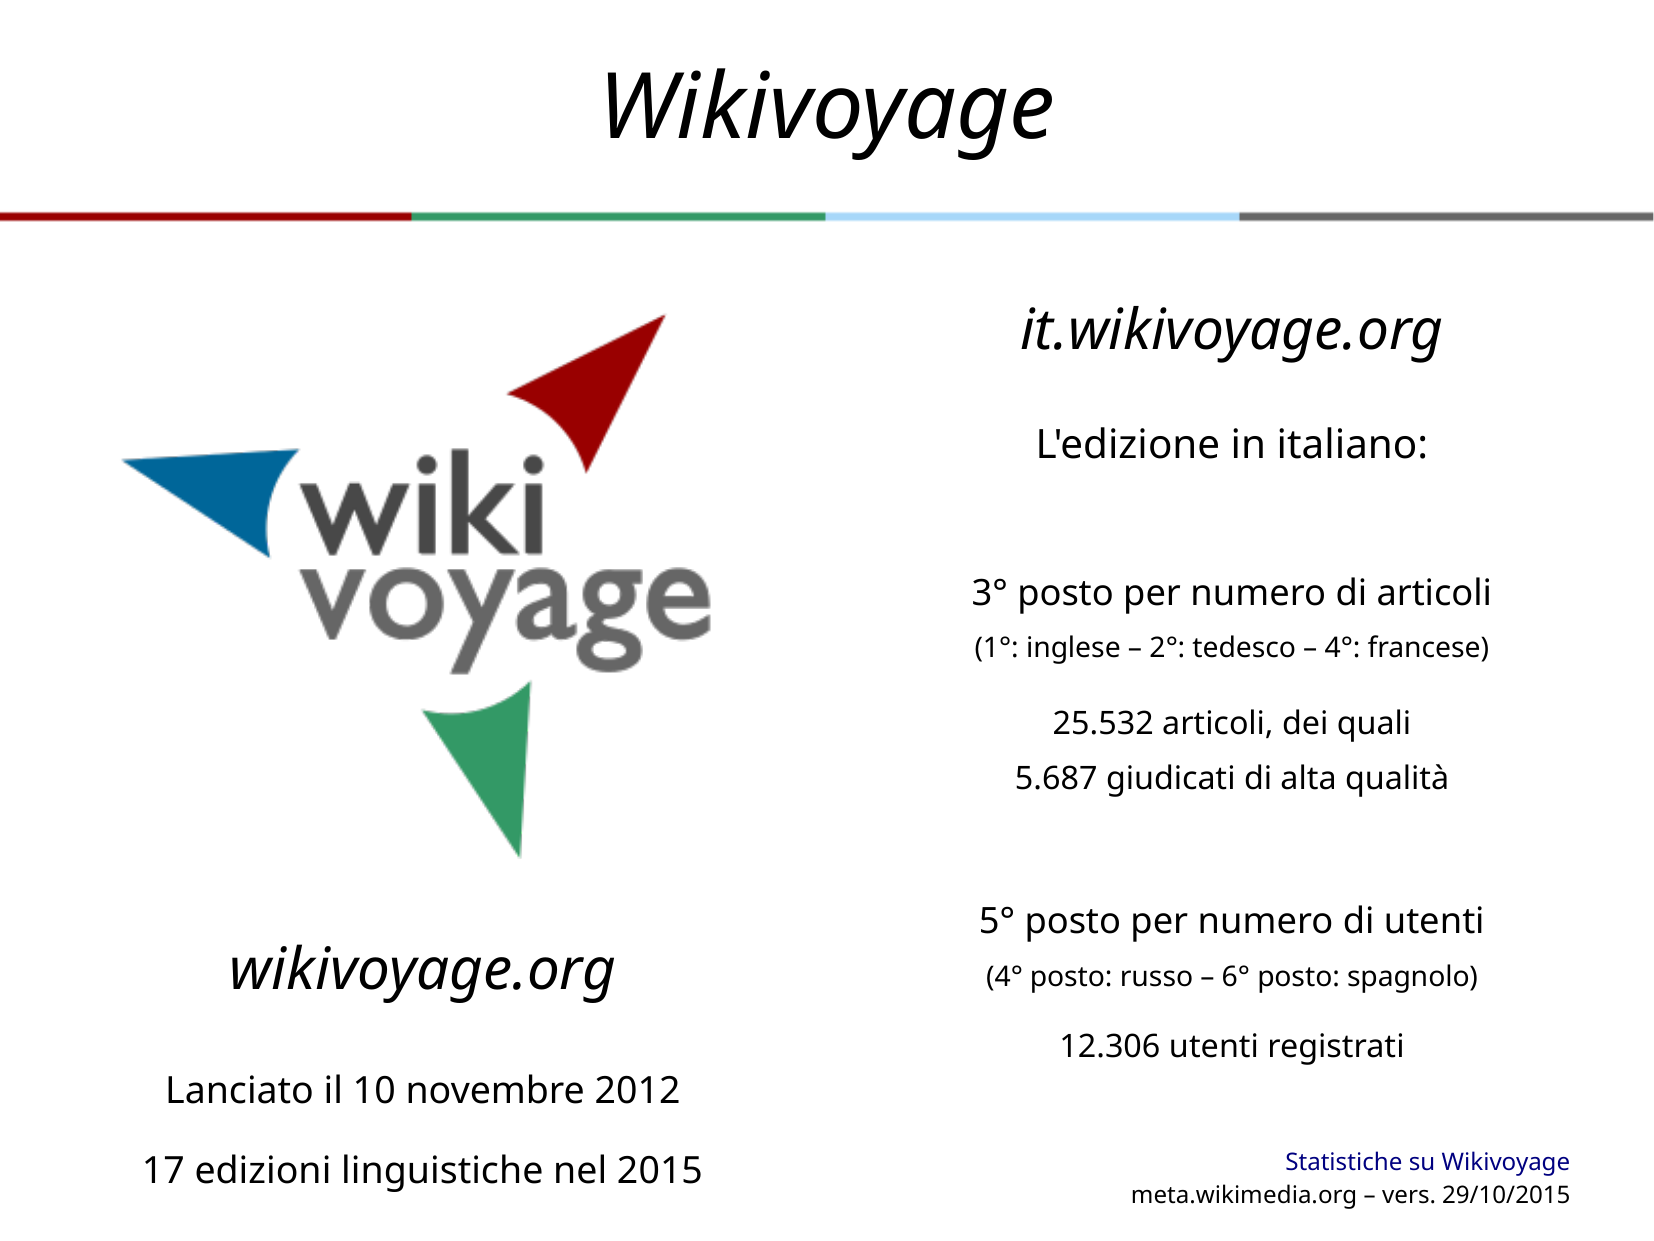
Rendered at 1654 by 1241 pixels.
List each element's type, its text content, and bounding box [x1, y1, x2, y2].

list it.wikivoyage.org L'edizione in italiano: 3° posto per numero di articoli (1°: inglese – 2°: tedesco – 4°: francese) 25.532 articoli, dei quali 5.687 giudicati di alta qualità 5° posto per numero di utenti (4° posto: russo – 6° posto: spagnolo) 12.306 utenti registrati Statistiche su Wikivoyage meta.wikimedia.org – vers. 29/10/2015 [893, 289, 1571, 1211]
title Wikivoyage [82, 0, 1571, 200]
picture [0, 200, 1654, 235]
list wikivoyage.org Lanciato il 10 novembre 2012 17 edizioni linguistiche nel 2015 [84, 927, 762, 1199]
picture [106, 277, 727, 898]
